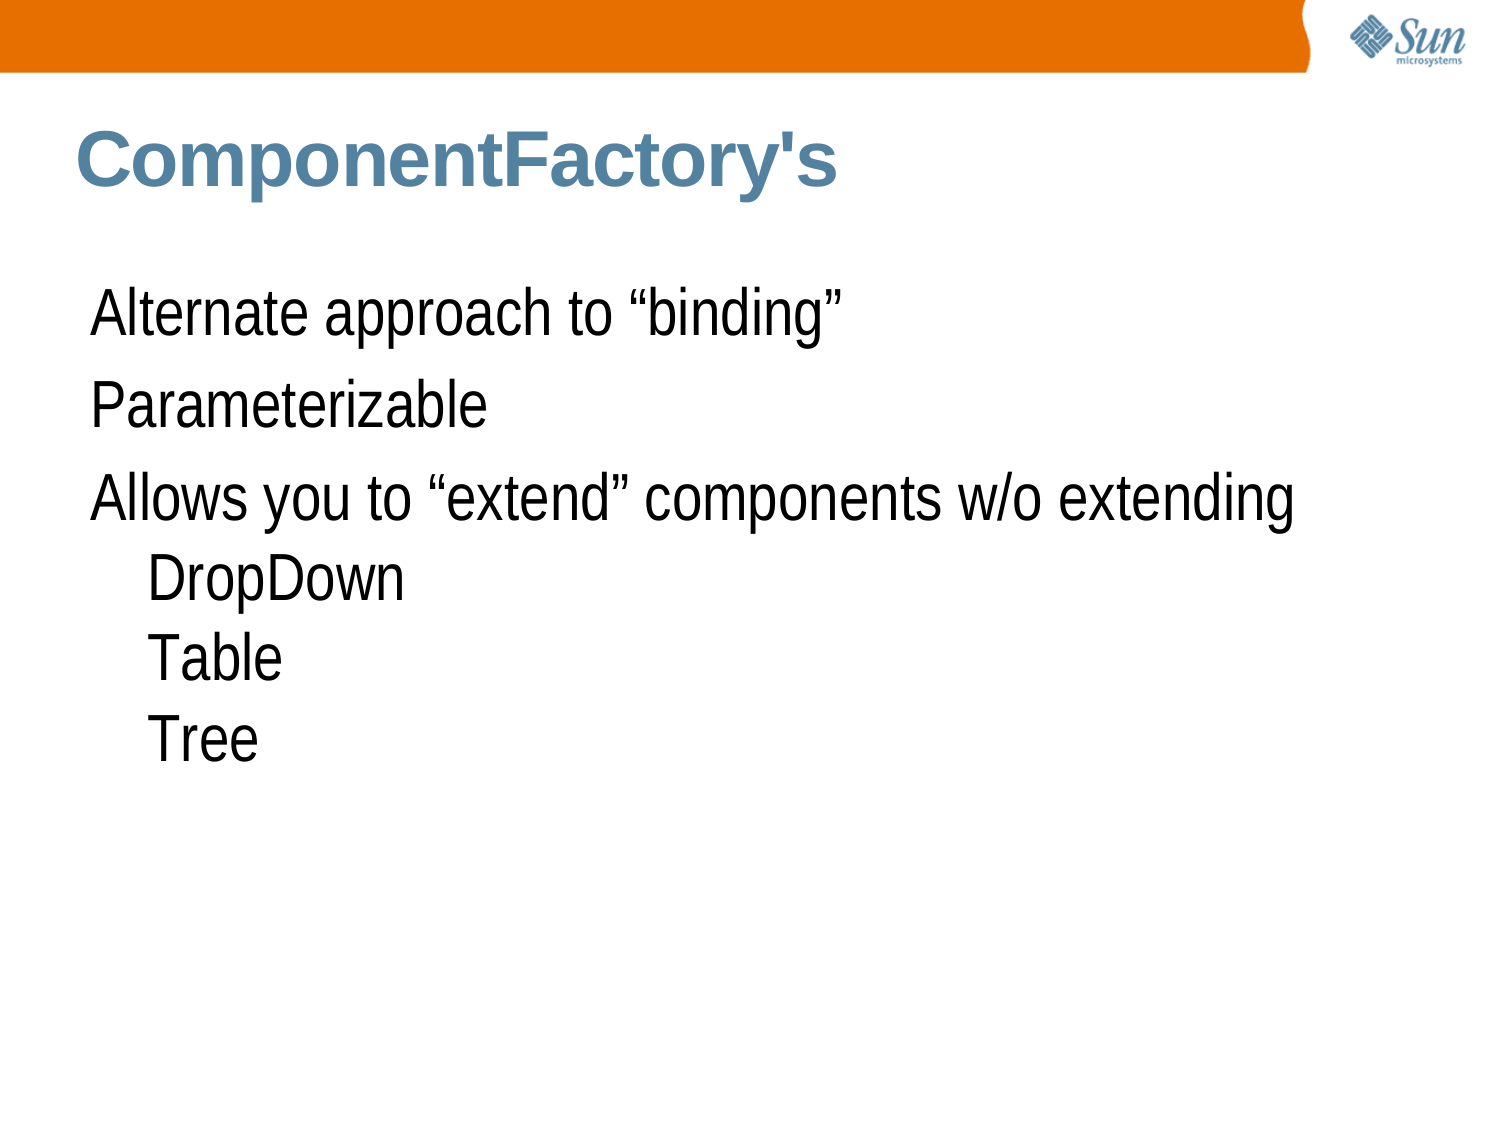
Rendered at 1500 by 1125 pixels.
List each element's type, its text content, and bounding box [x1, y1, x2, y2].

title ComponentFactory's [75, 122, 1437, 227]
list Alternate approach to “binding” Parameterizable Allows you to “extend” components w/o extending DropDown Table Tree [70, 283, 1426, 826]
picture [0, 0, 1500, 75]
